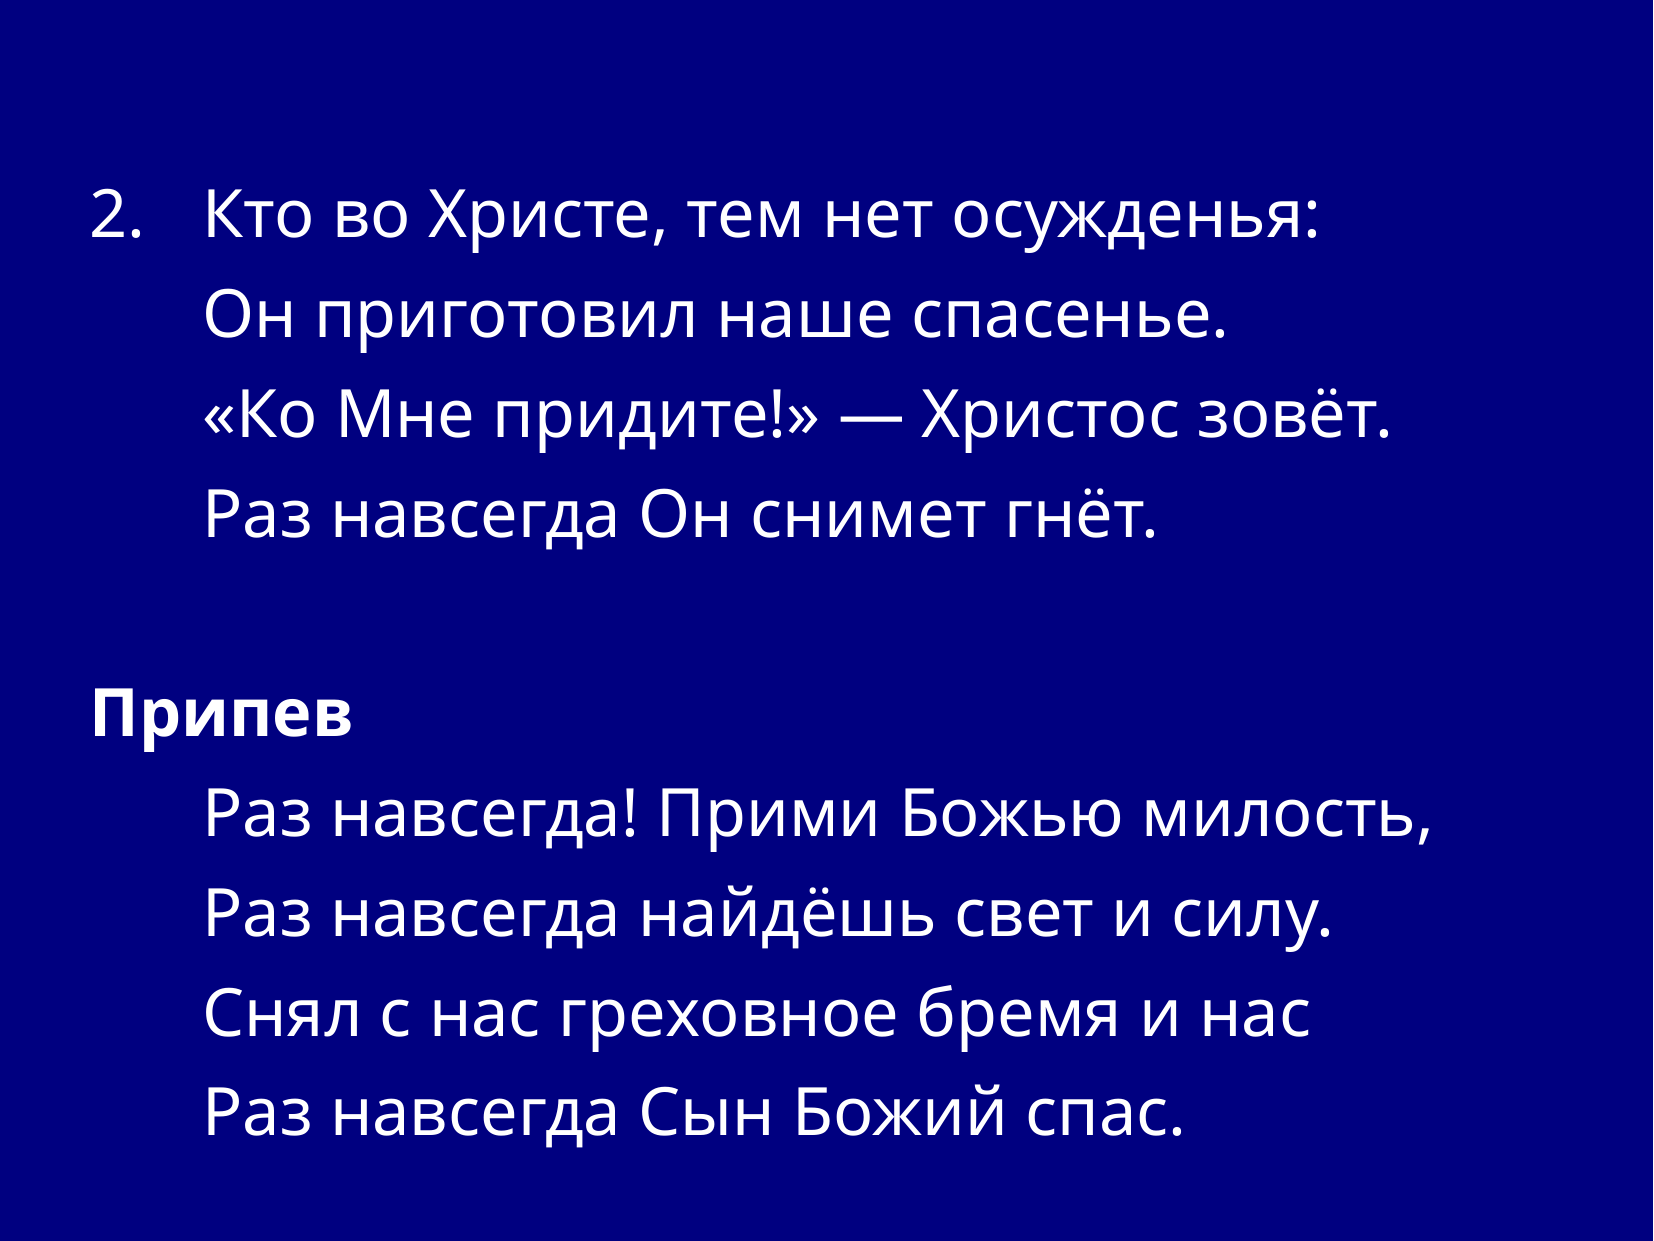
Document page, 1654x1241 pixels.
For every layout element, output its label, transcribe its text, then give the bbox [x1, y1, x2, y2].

text_box 2. Кто во Христе, тем нет осужденья: Он приготовил наше спасенье. «Ко Мне придите!» — Христос зовёт. Раз навсегда Он снимет гнёт. Припев Раз навсегда! Прими Божью милость, Раз навсегда найдёшь свет и силу. Снял с нас греховное бремя и нас Раз навсегда Сын Божий спас. [75, 150, 1576, 1163]
